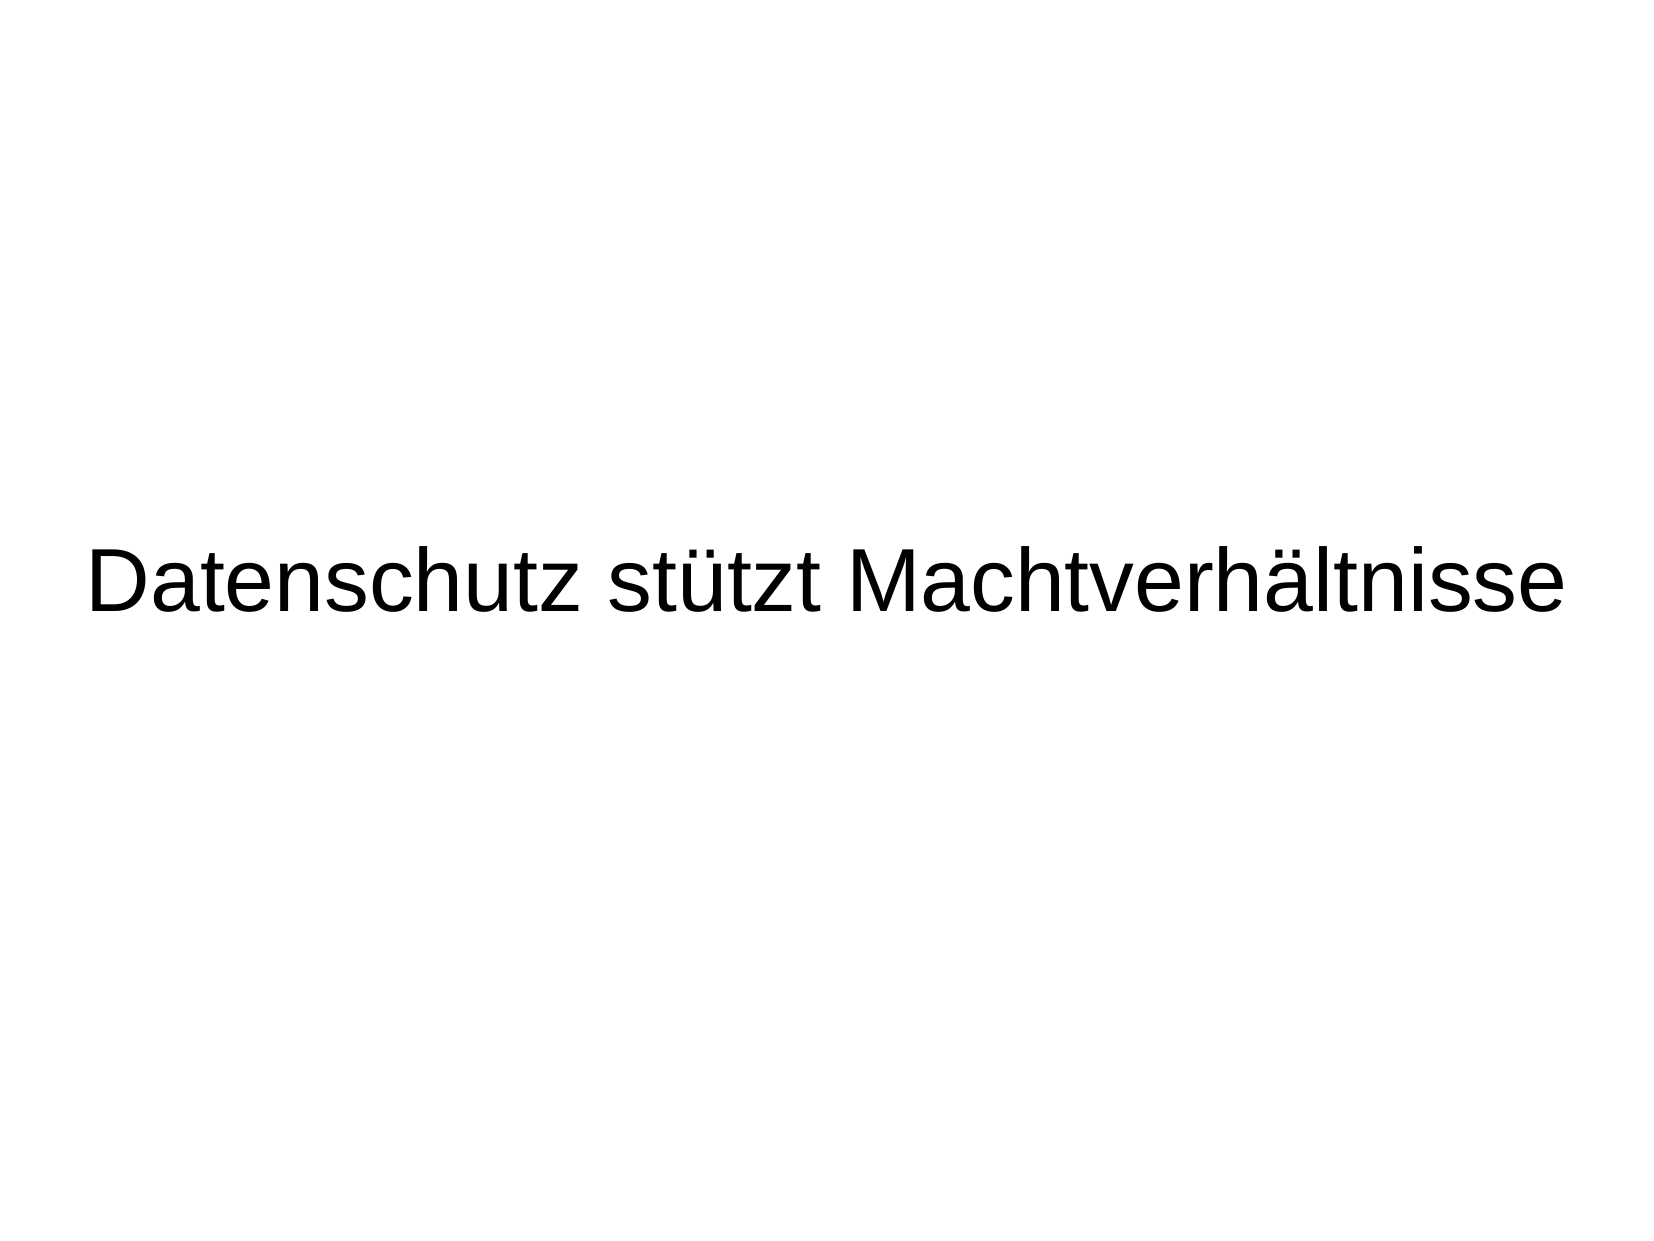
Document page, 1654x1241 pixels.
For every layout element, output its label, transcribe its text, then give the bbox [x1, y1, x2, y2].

text_box Datenschutz stützt Machtverhältnisse [82, 56, 1571, 1102]
